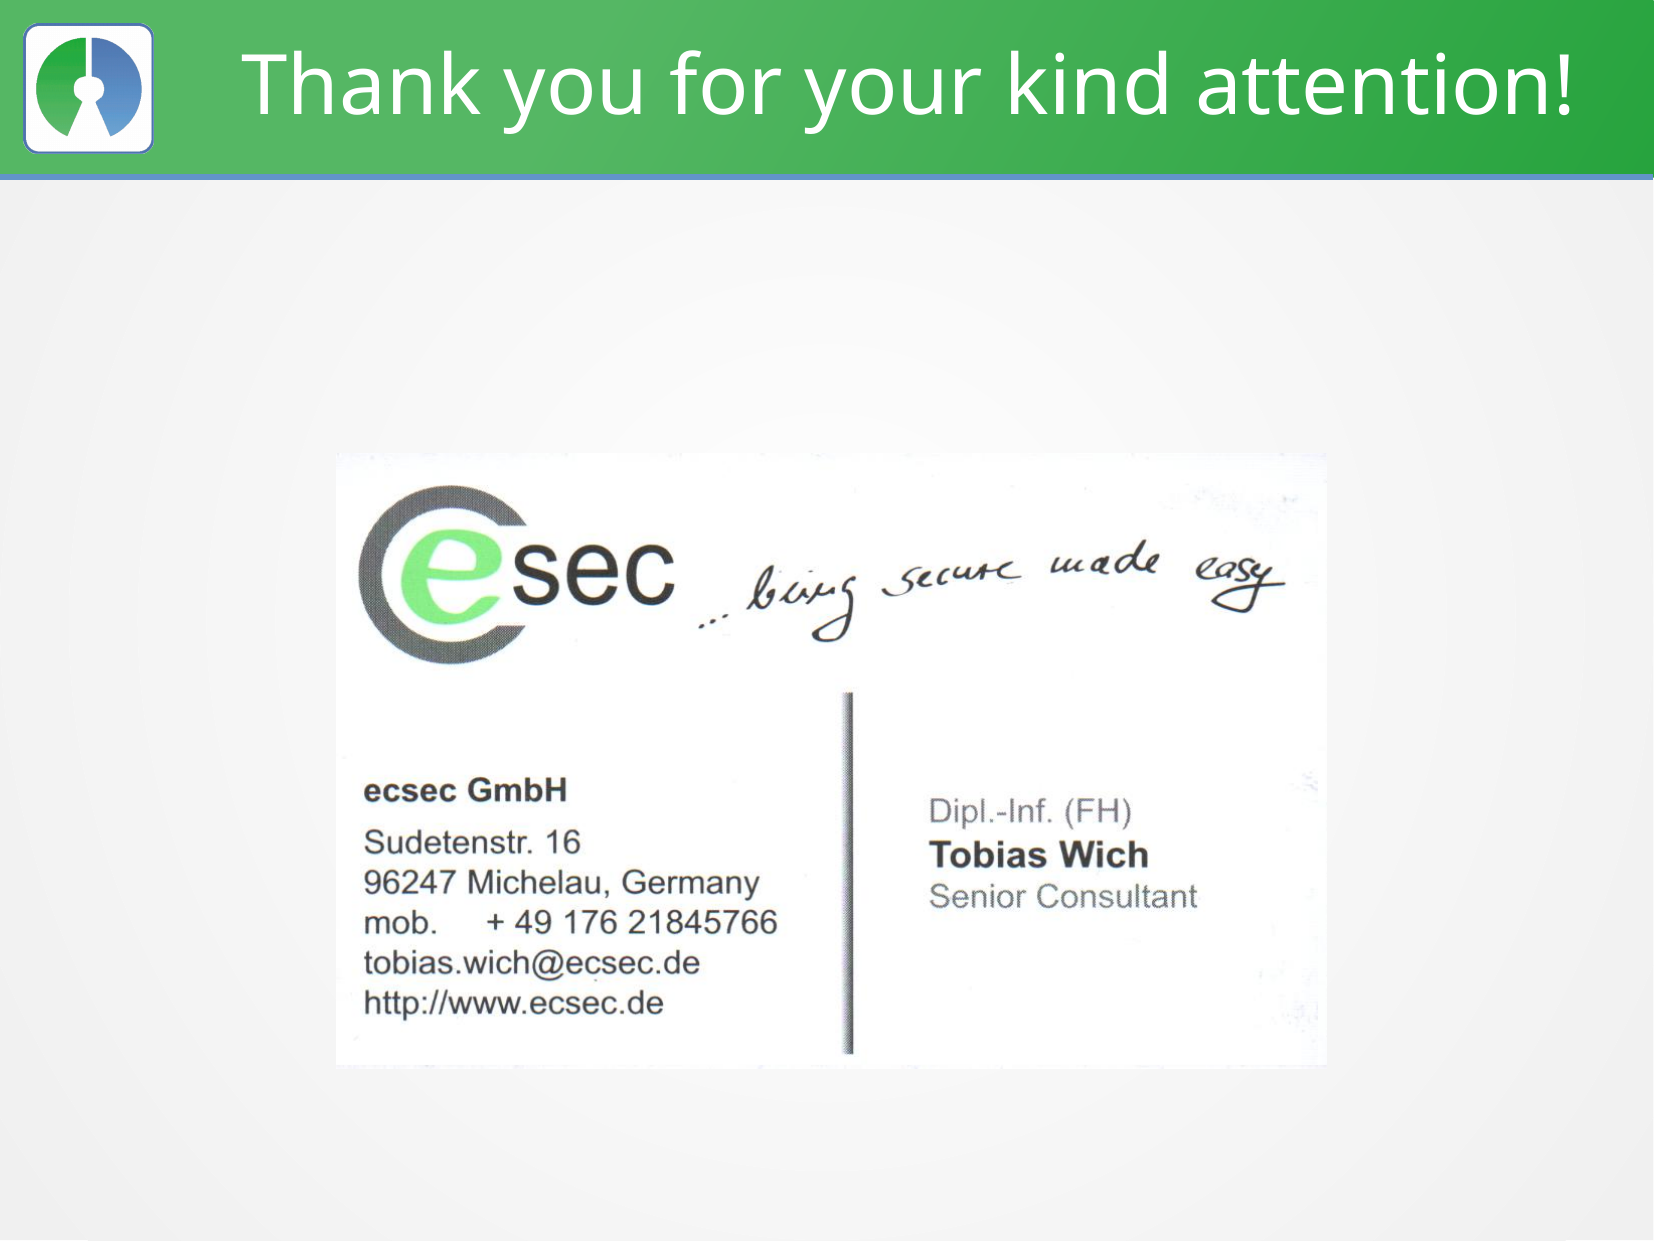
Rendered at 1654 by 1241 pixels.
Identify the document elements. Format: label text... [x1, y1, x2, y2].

picture [336, 453, 1327, 1069]
picture [23, 23, 154, 154]
title Thank you for your kind attention! [177, 11, 1642, 154]
